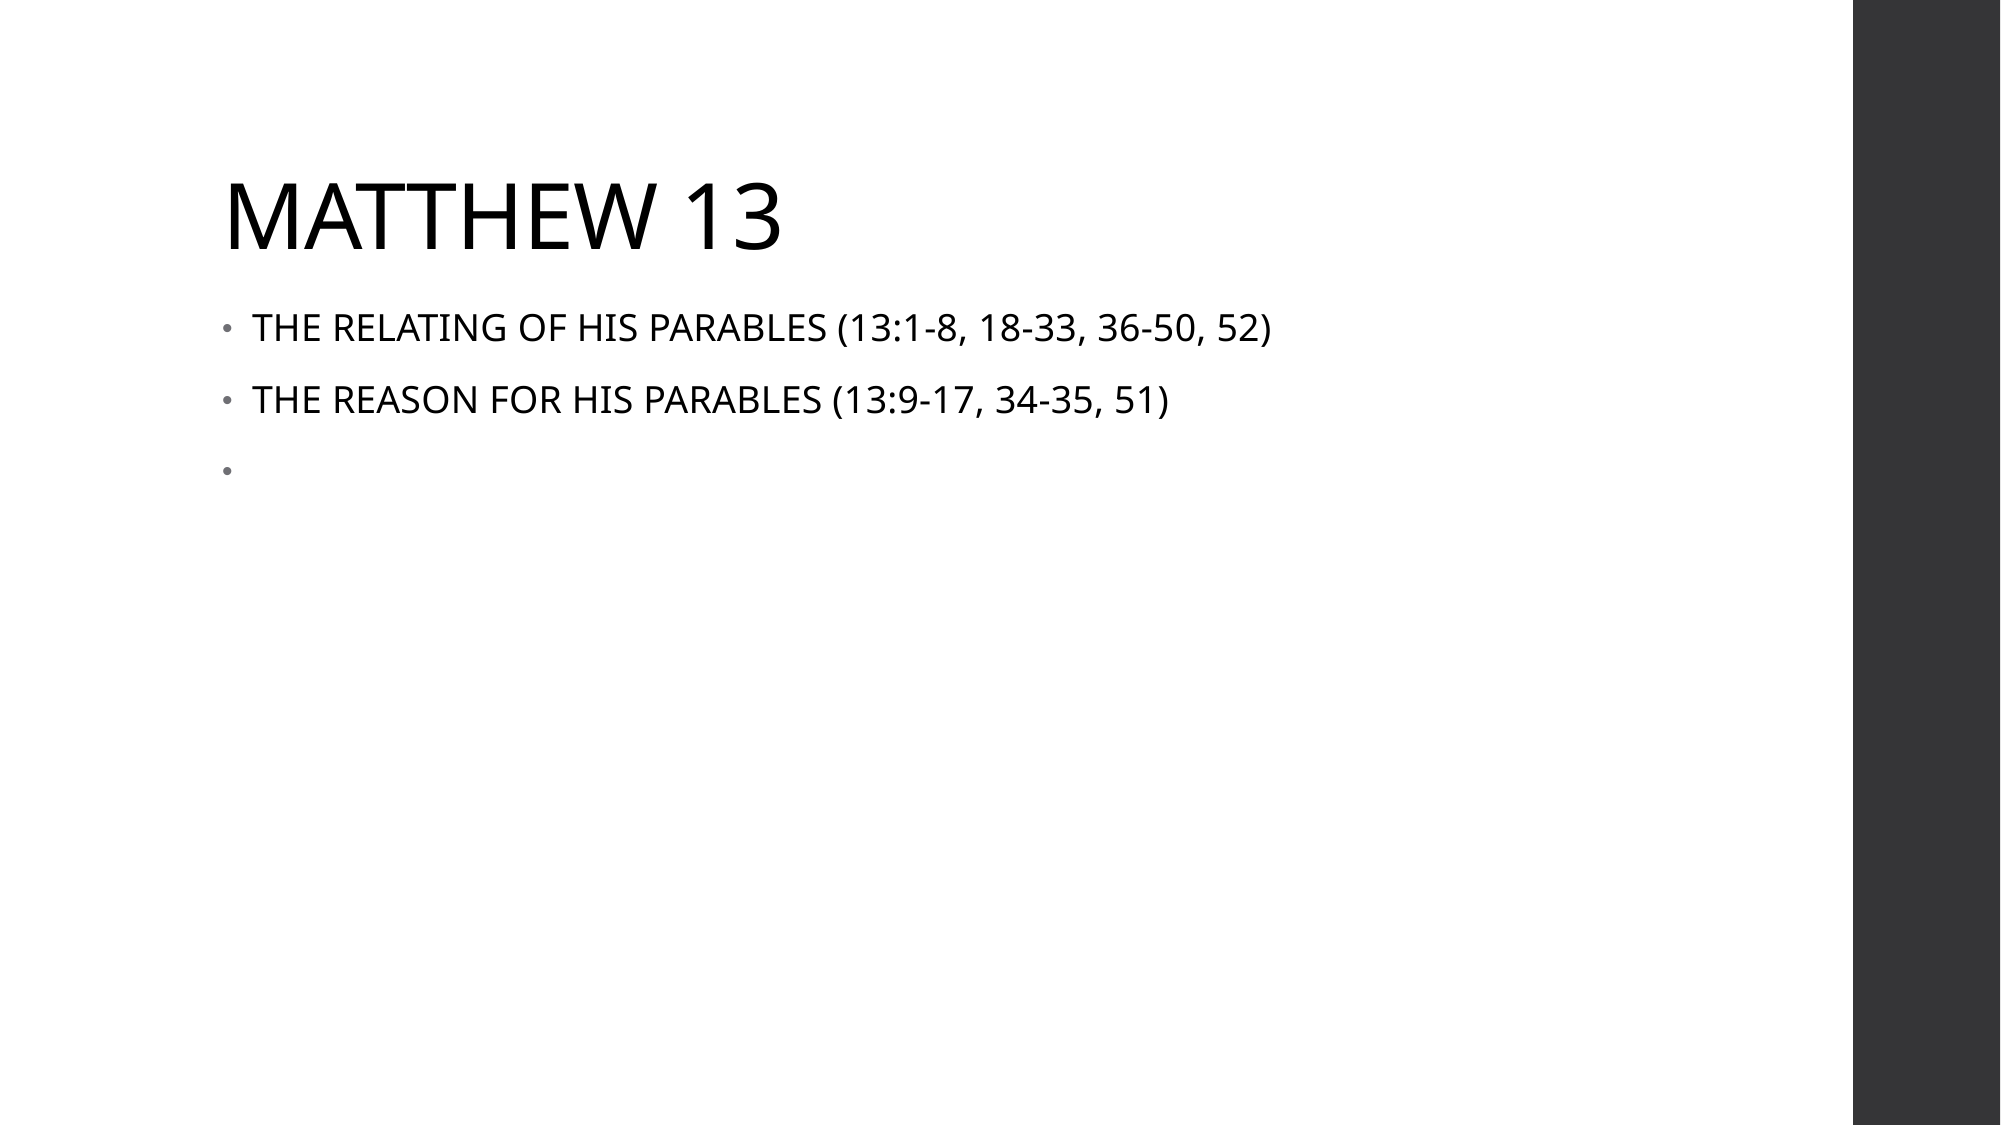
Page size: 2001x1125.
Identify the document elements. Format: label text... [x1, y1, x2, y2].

title MATTHEW 13 [206, 60, 1797, 278]
list THE RELATING OF HIS PARABLES (13:1-8, 18-33, 36-50, 52) THE REASON FOR HIS PARABLES (13:9-17, 34-35, 51) [206, 299, 1617, 1014]
